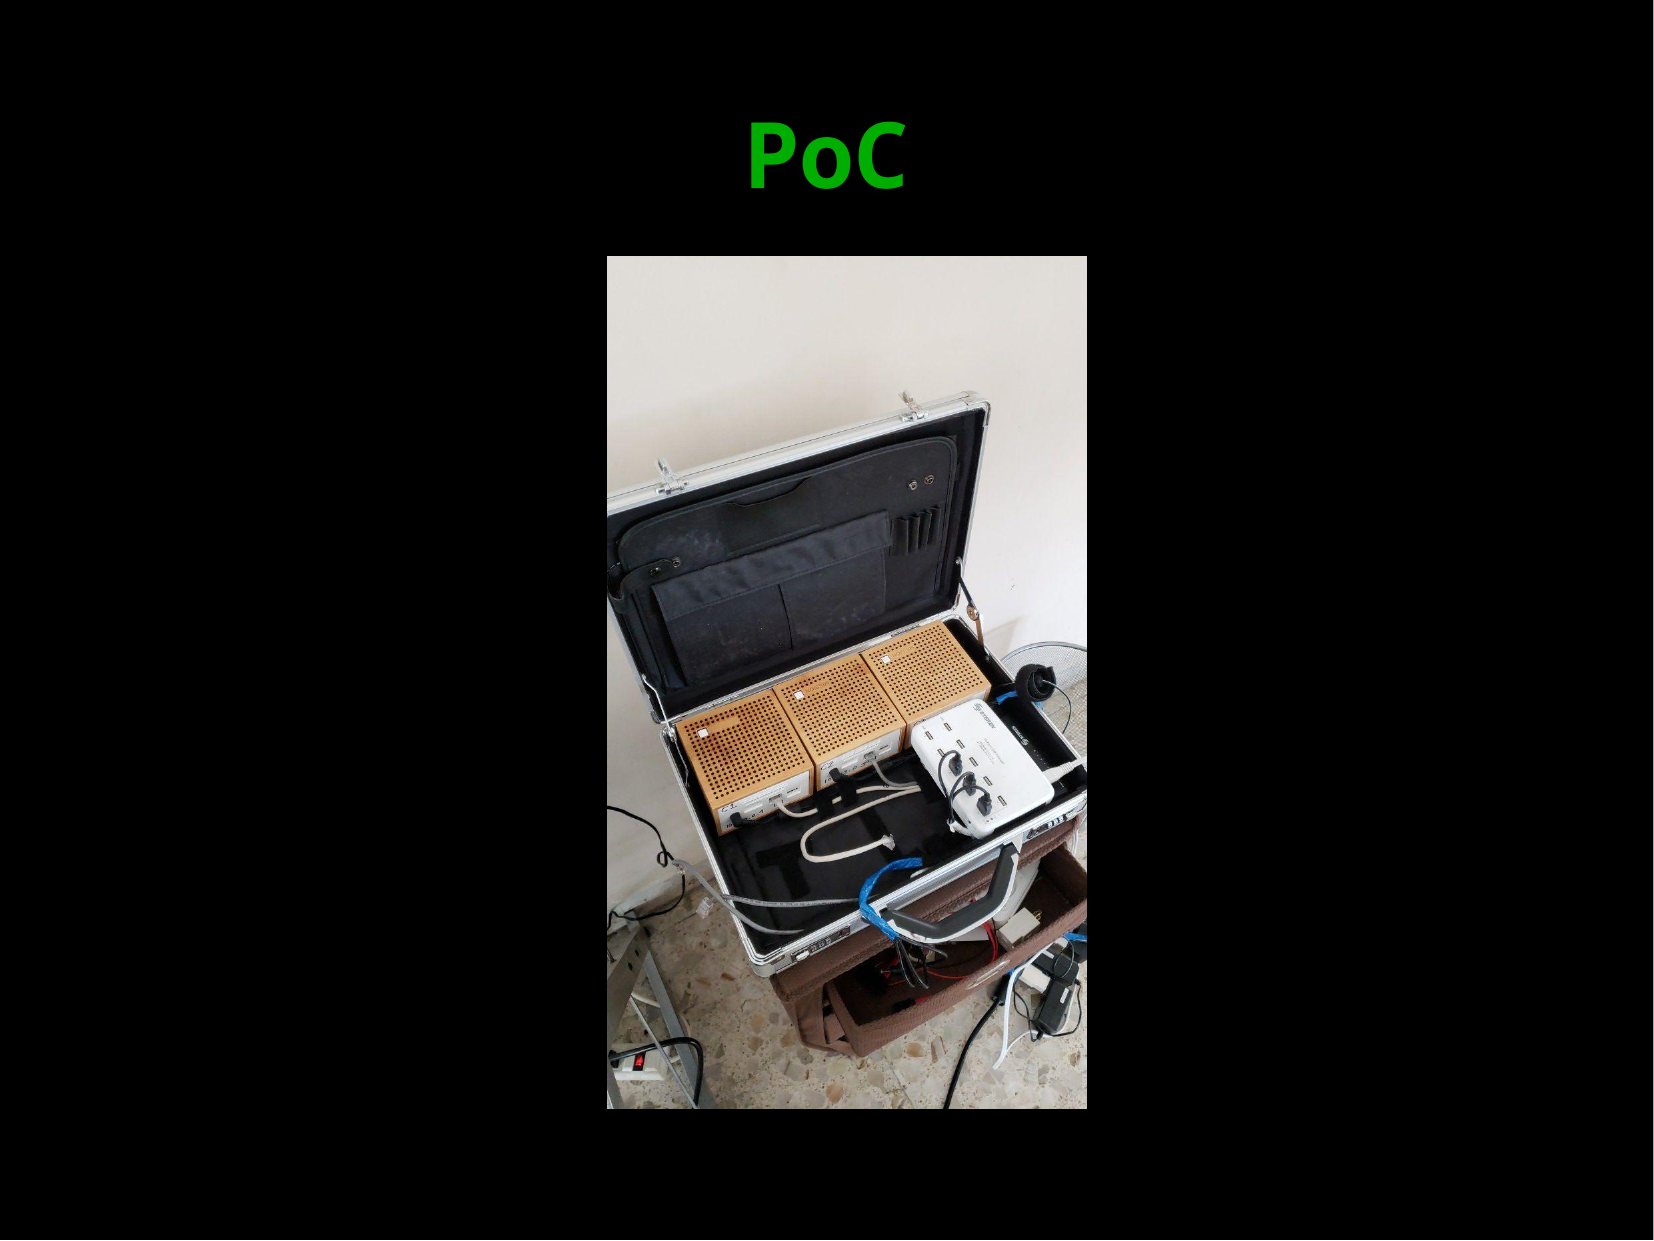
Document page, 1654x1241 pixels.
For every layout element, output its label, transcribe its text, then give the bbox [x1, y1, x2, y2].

picture [607, 256, 1087, 1109]
title PoC [82, 49, 1571, 257]
